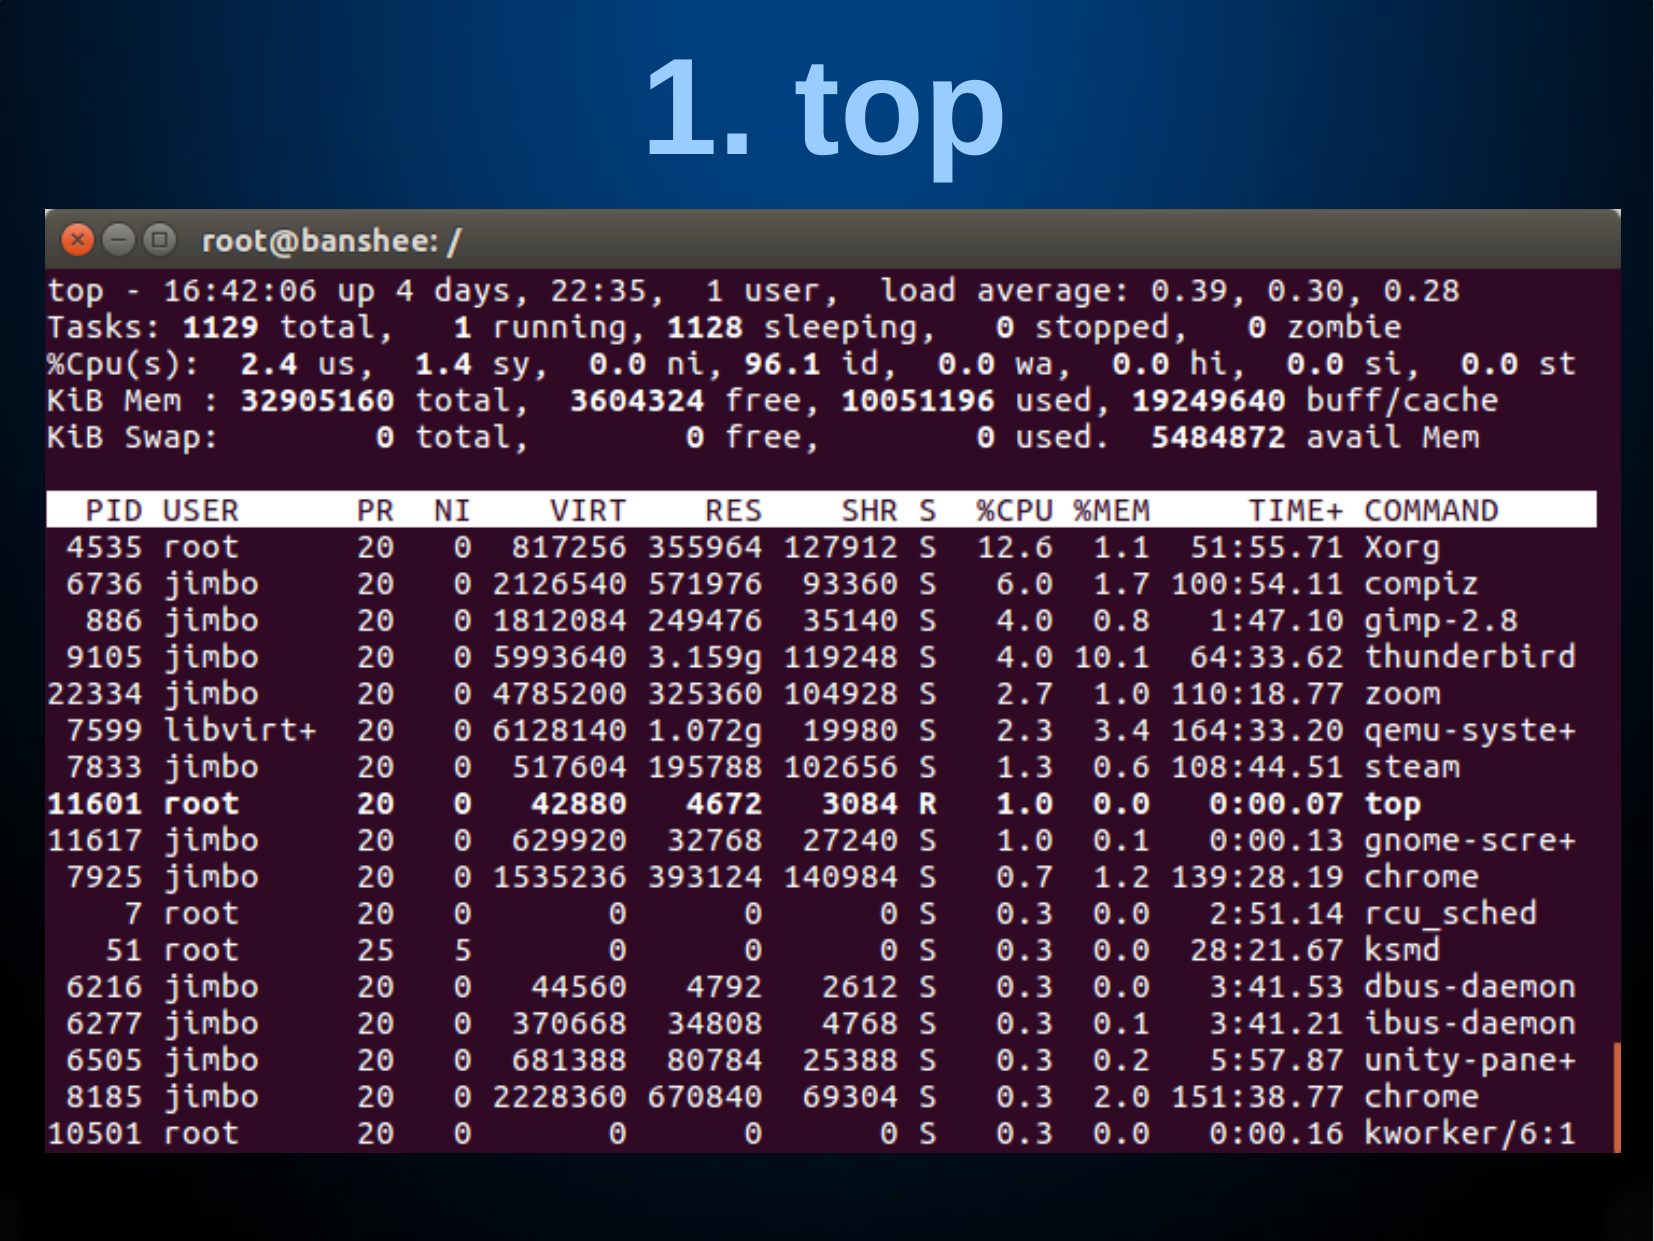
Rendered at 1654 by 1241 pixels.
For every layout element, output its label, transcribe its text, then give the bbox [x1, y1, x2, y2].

picture [0, 0, 1654, 1241]
title 1. top [0, 2, 1651, 211]
